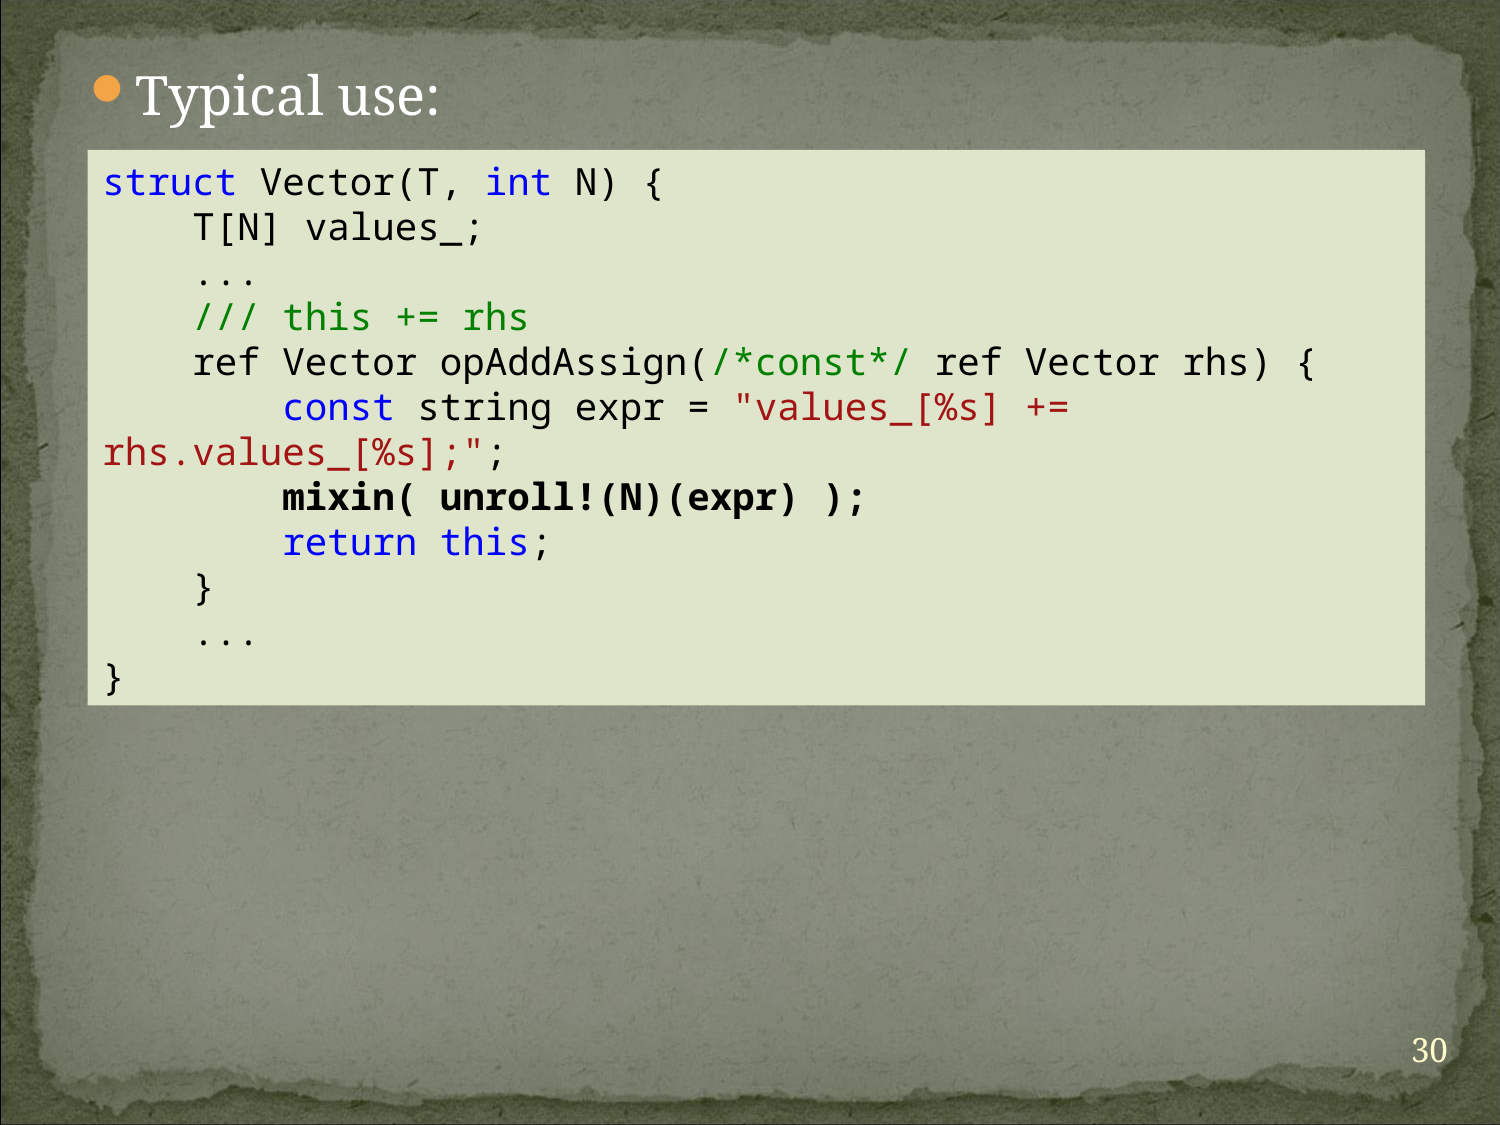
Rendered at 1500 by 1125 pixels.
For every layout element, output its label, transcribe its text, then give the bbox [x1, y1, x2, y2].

text_box 34 [1379, 1014, 1480, 1090]
picture [0, 0, 1500, 1125]
text_box struct Vector(T, int N) { T[N] values_; ... /// this += rhs ref Vector opAddAssign(/*const*/ ref Vector rhs) { const string expr = "values_[%s] += rhs.values_[%s];"; mixin( unroll!(N)(expr) ); return this; } ... } [87, 149, 1426, 706]
list Typical use: [75, 50, 1426, 1001]
